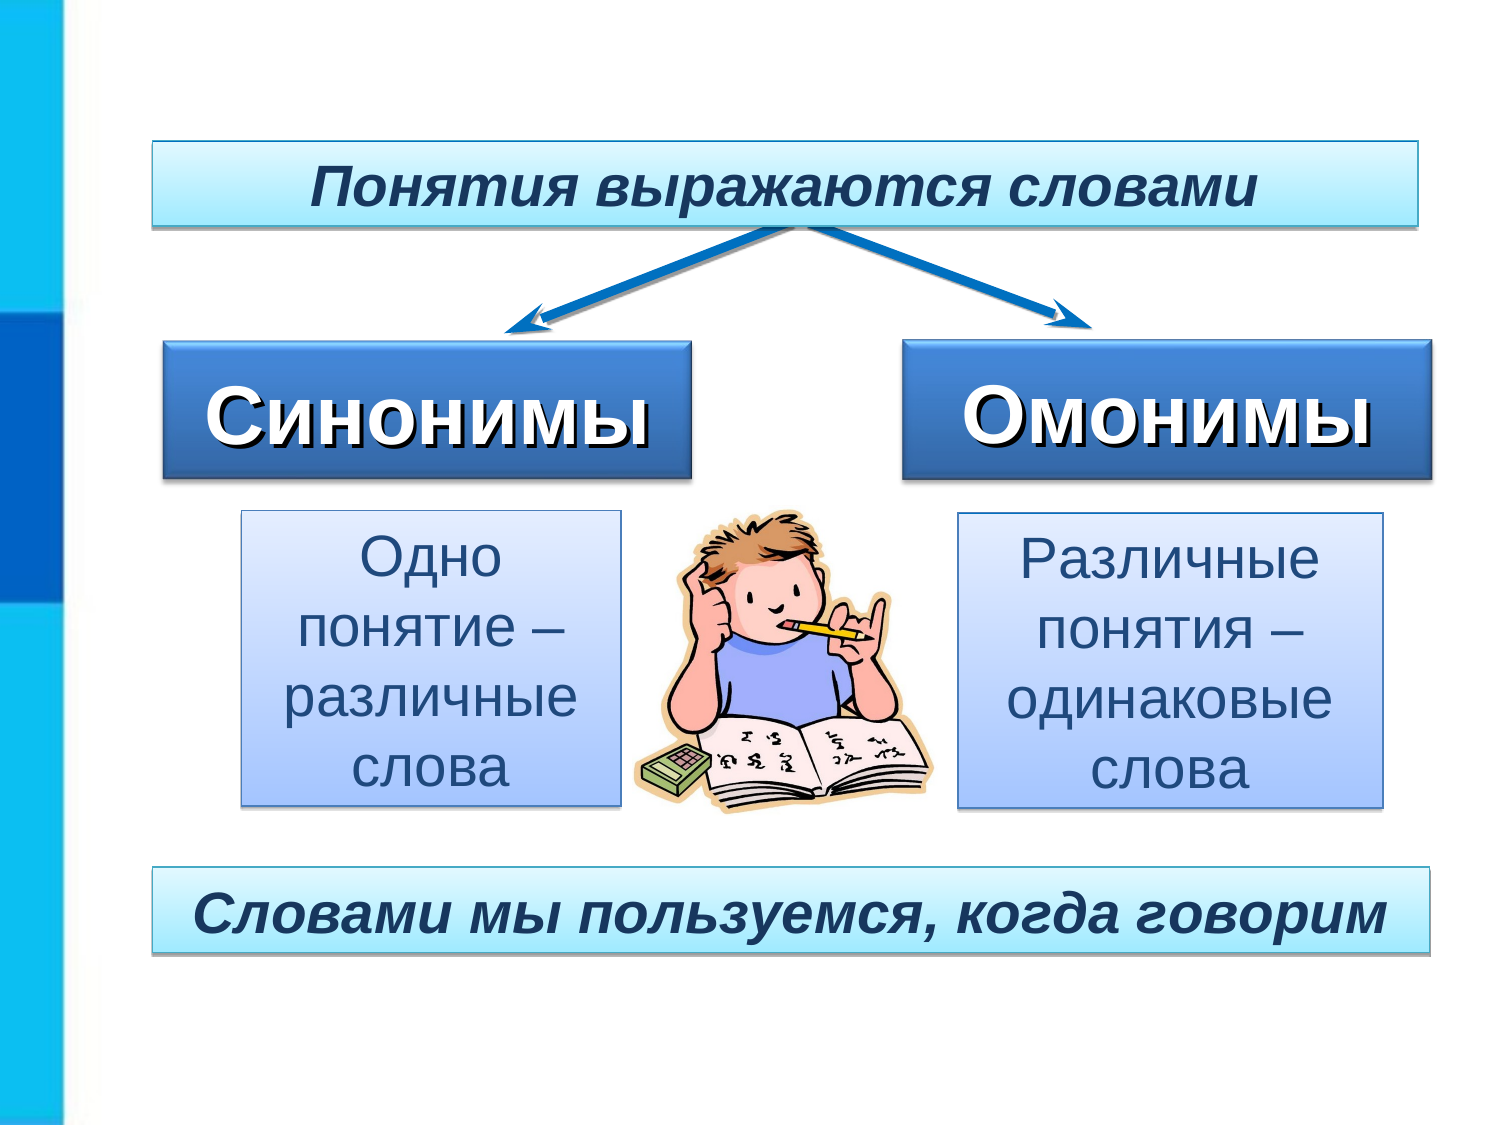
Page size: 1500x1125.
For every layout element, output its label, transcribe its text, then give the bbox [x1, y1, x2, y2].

picture [0, 0, 1500, 1125]
text_box Одно понятие – различные слова [241, 510, 622, 806]
text_box Понятия выражаются словами [152, 140, 1418, 227]
text_box Различные понятия – одинаковые слова [957, 512, 1383, 809]
text_box Синонимы [164, 342, 692, 480]
text_box Омонимы [903, 340, 1431, 481]
text_box Словами мы пользуемся, когда говорим [152, 867, 1430, 953]
